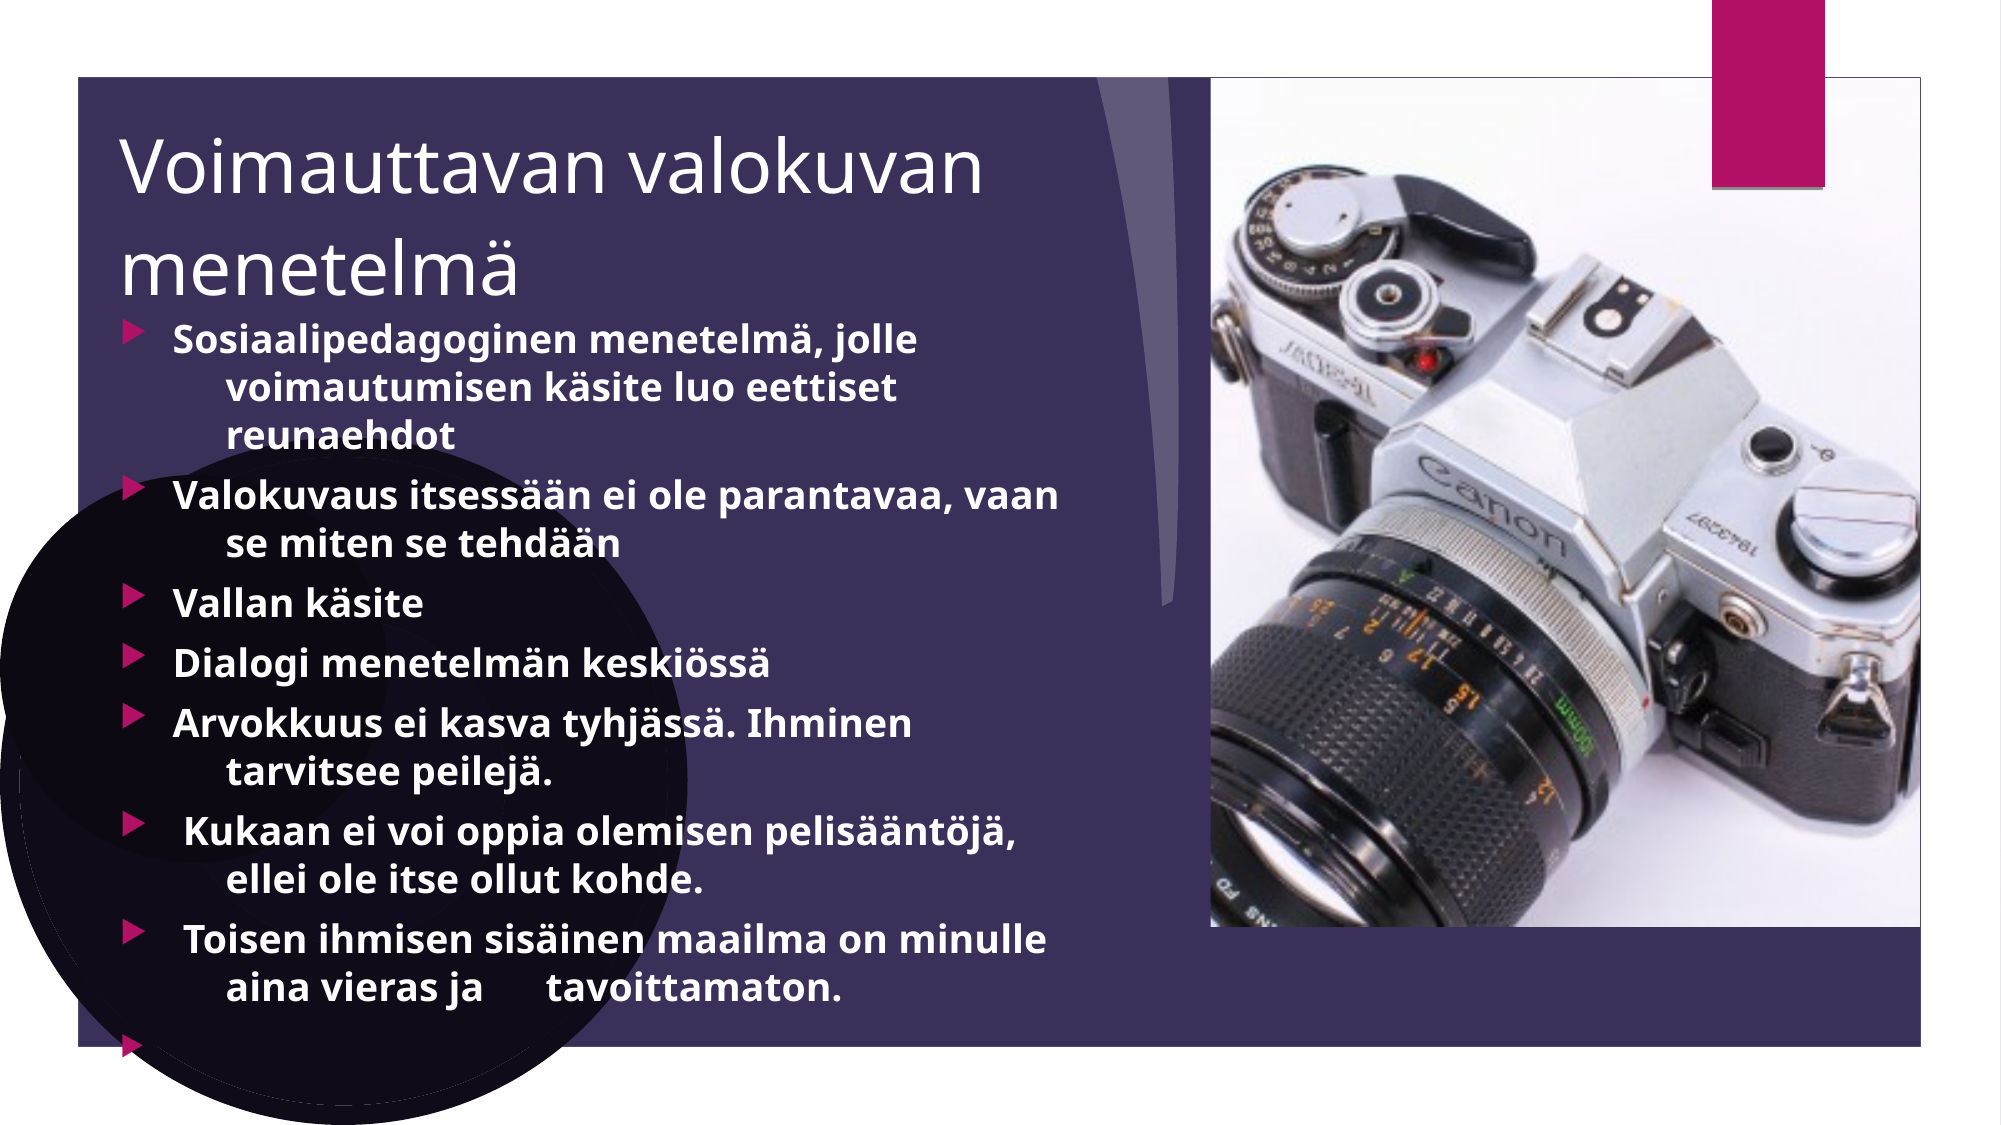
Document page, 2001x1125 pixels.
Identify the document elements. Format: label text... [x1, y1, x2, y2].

title Voimauttavan valokuvan menetelmä [104, 103, 1102, 307]
list Sosiaalipedagoginen menetelmä, jolle voimautumisen käsite luo eettiset reunaehdot Valokuvaus itsessään ei ole parantavaa, vaan se miten se tehdään Vallan käsite Dialogi menetelmän keskiössä Arvokkuus ei kasva tyhjässä. Ihminen tarvitsee peilejä. Kukaan ei voi oppia olemisen pelisääntöjä, ellei ole itse ollut kohde. Toisen ihmisen sisäinen maailma on minulle aina vieras ja tavoittamaton. [104, 307, 1102, 1023]
text_box [0, 0, 2000, 1125]
picture [1210, 78, 1921, 927]
